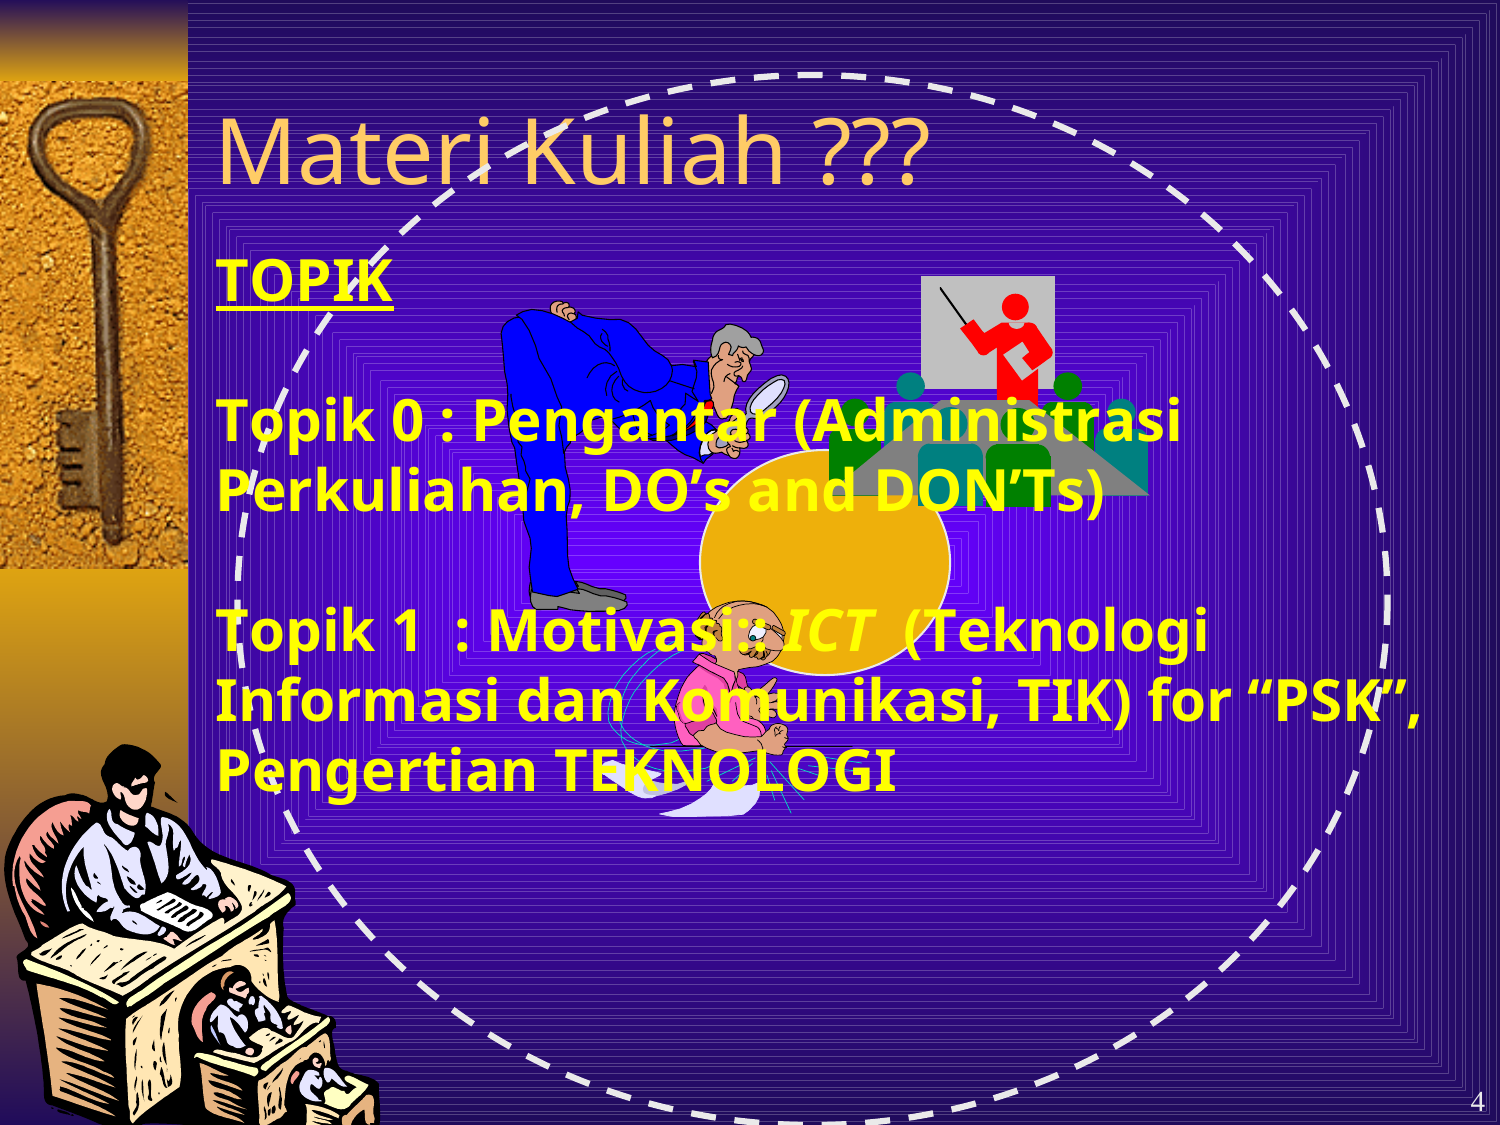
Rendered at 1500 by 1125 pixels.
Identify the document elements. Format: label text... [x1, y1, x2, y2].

picture [1, 740, 384, 1125]
text_box TOPIK Topik 0 : Pengantar (Administrasi Perkuliahan, DO’s and DON’Ts) Topik 1 : Motivasi:: ICT (Teknologi Informasi dan Komunikasi, TIK) for “PSK”, Pengertian TEKNOLOGI [200, 236, 1500, 919]
title Materi Kuliah ??? [200, 49, 1476, 236]
picture [0, 81, 188, 569]
